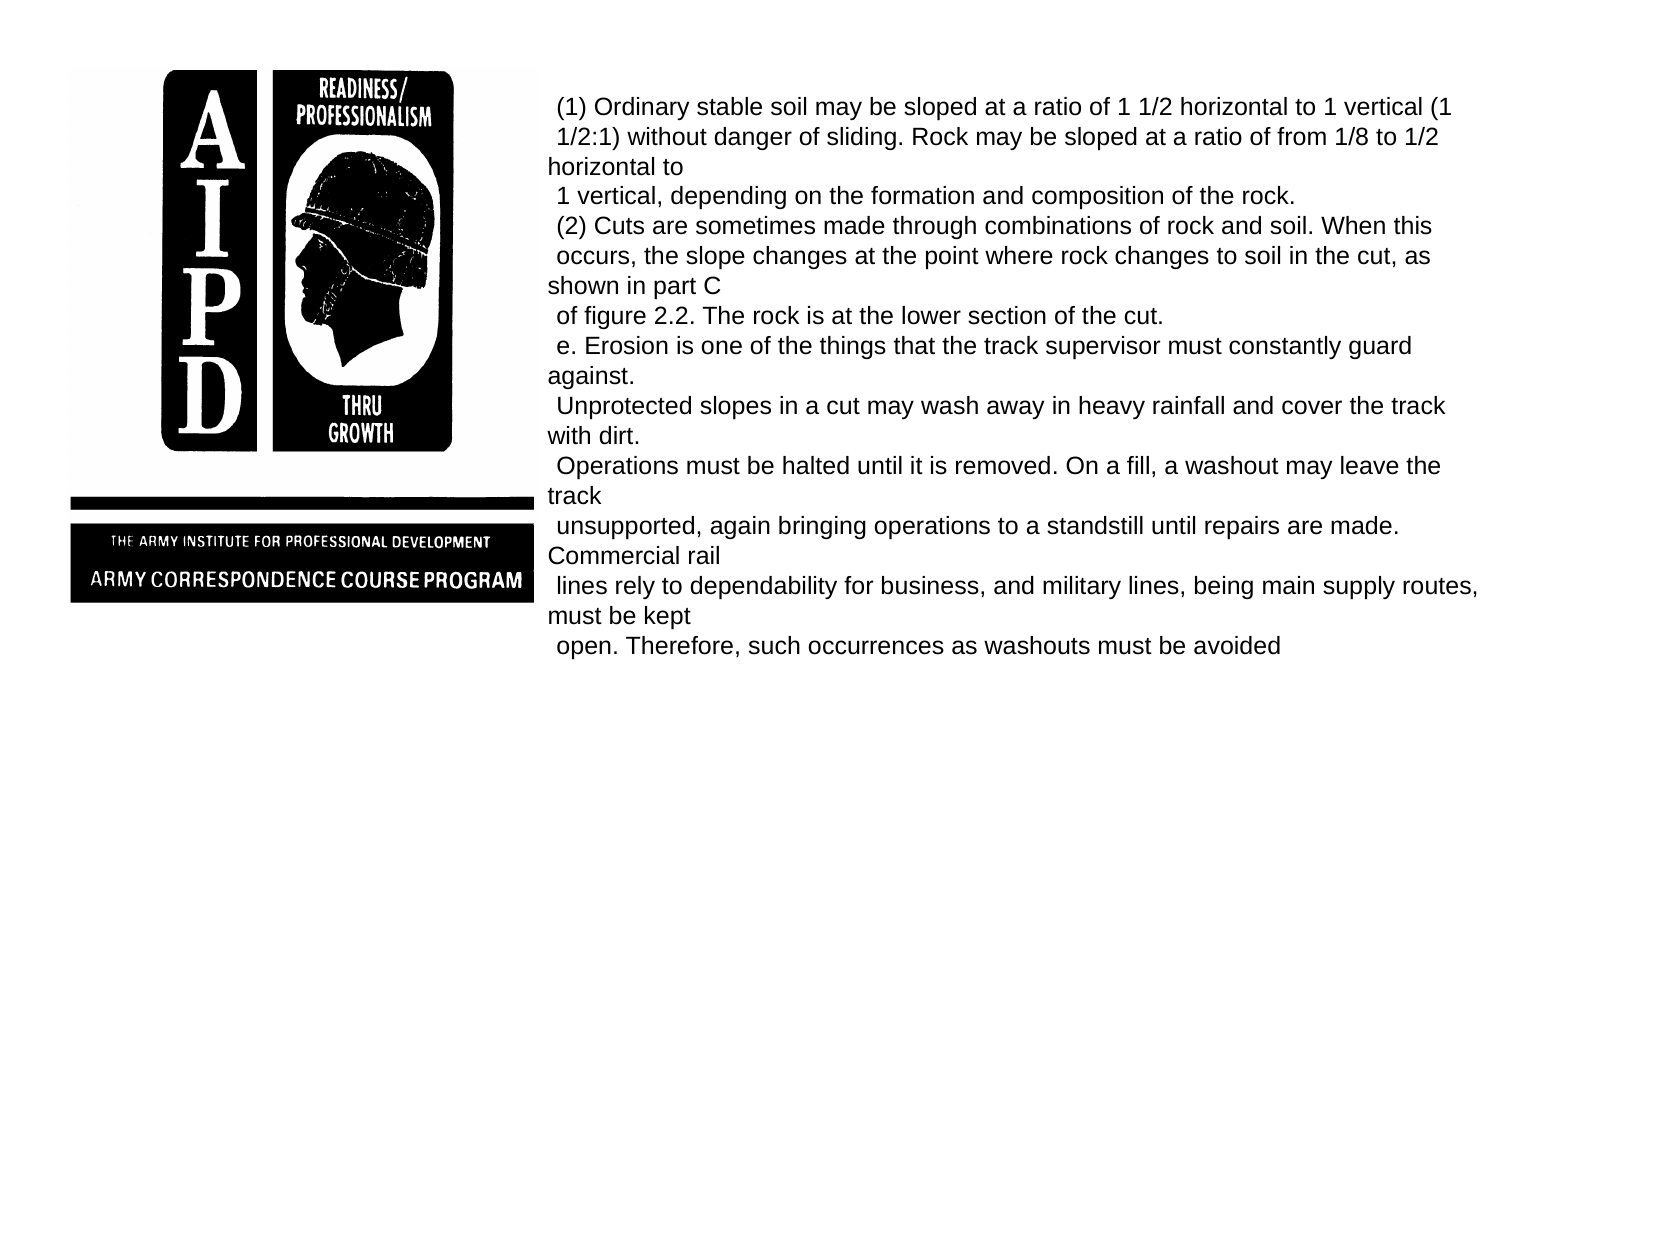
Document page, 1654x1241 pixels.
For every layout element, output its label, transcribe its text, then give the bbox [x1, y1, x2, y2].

picture [68, 68, 538, 607]
text_box (1) Ordinary stable soil may be sloped at a ratio of 1 1/2 horizontal to 1 vertical (1 1/2:1) without danger of sliding. Rock may be sloped at a ratio of from 1/8 to 1/2 horizontal to 1 vertical, depending on the formation and composition of the rock. (2) Cuts are sometimes made through combinations of rock and soil. When this occurs, the slope changes at the point where rock changes to soil in the cut, as shown in part C of figure 2.2. The rock is at the lower section of the cut. e. Erosion is one of the things that the track supervisor must constantly guard against. Unprotected slopes in a cut may wash away in heavy rainfall and cover the track with dirt. Operations must be halted until it is removed. On a fill, a washout may leave the track unsupported, again bringing operations to a standstill until repairs are made. Commercial rail lines rely to dependability for business, and military lines, being main supply routes, must be kept open. Therefore, such occurrences as washouts must be avoided [532, 82, 1507, 667]
